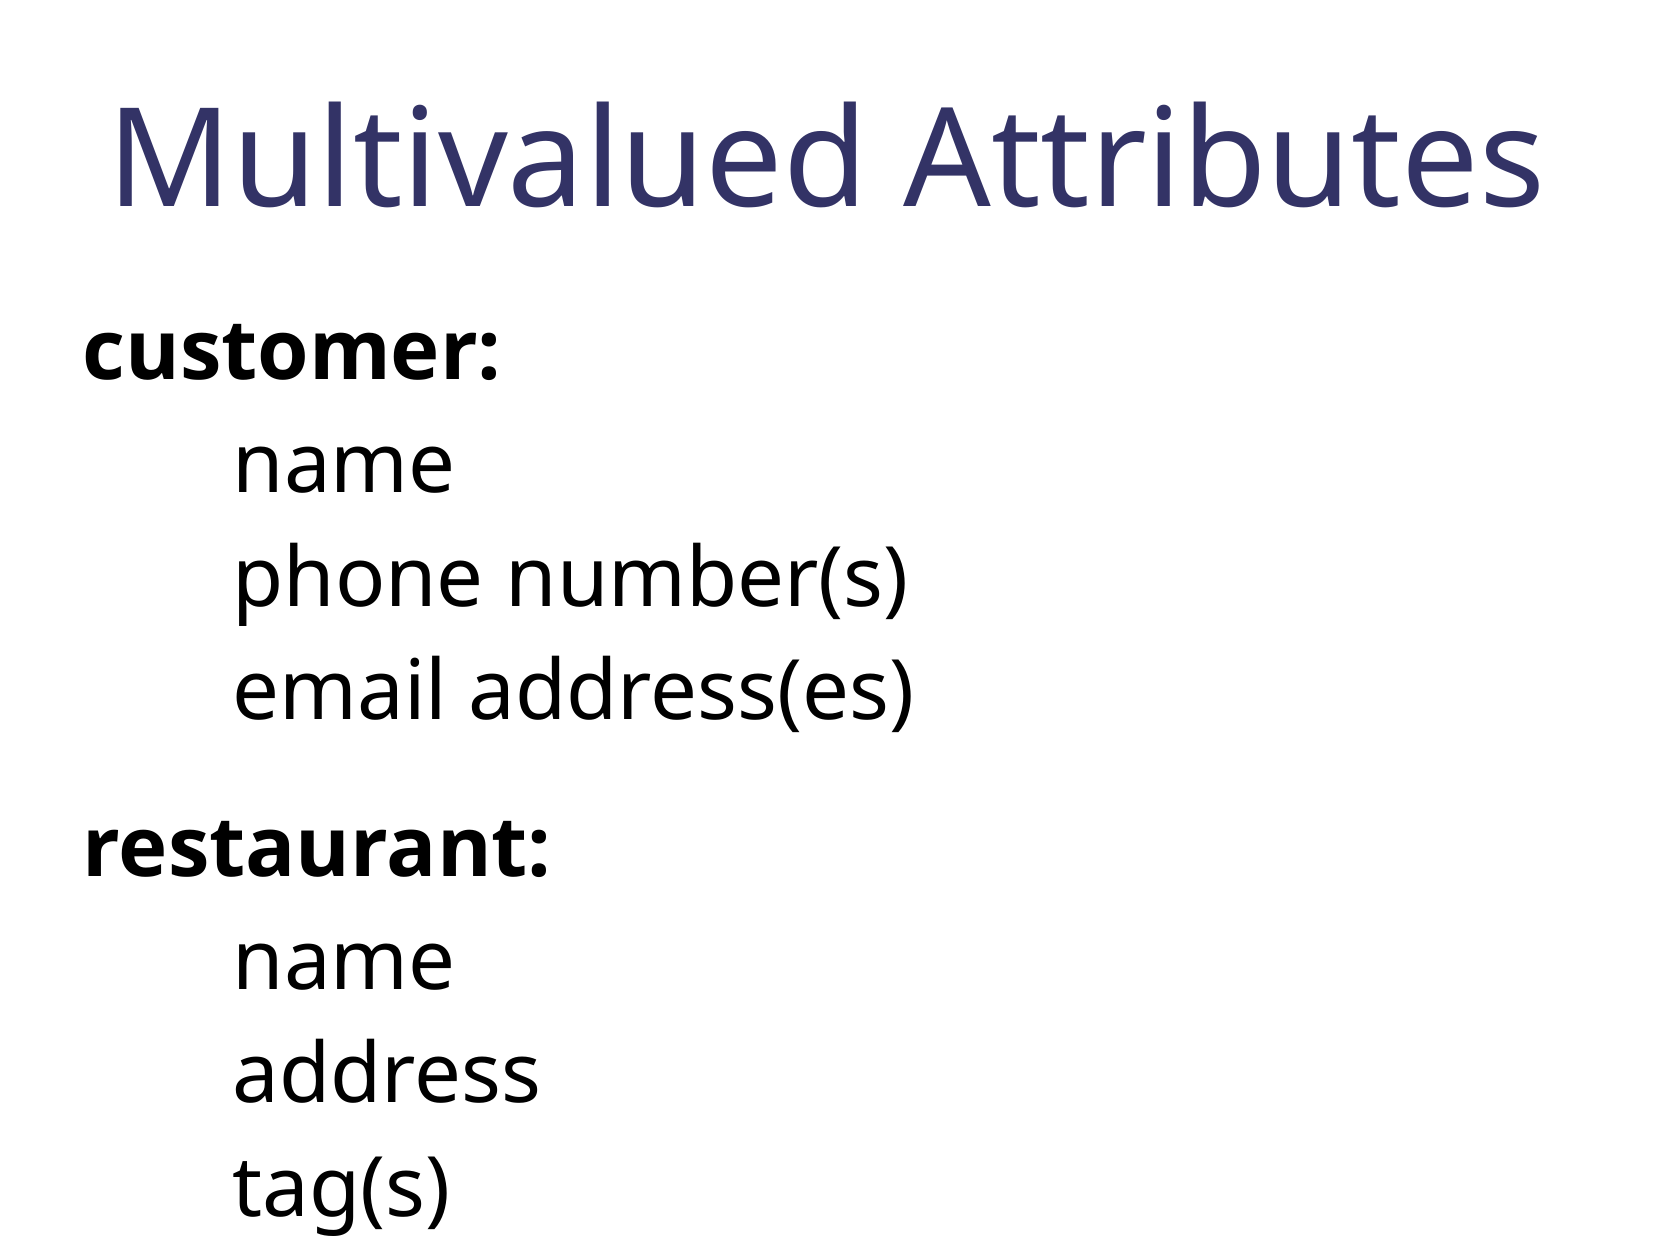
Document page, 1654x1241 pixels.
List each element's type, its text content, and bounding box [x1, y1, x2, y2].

title Multivalued Attributes [0, 49, 1654, 257]
subtitle customer: name phone number(s) email address(es) restaurant: name address tag(s) [82, 290, 1571, 1139]
